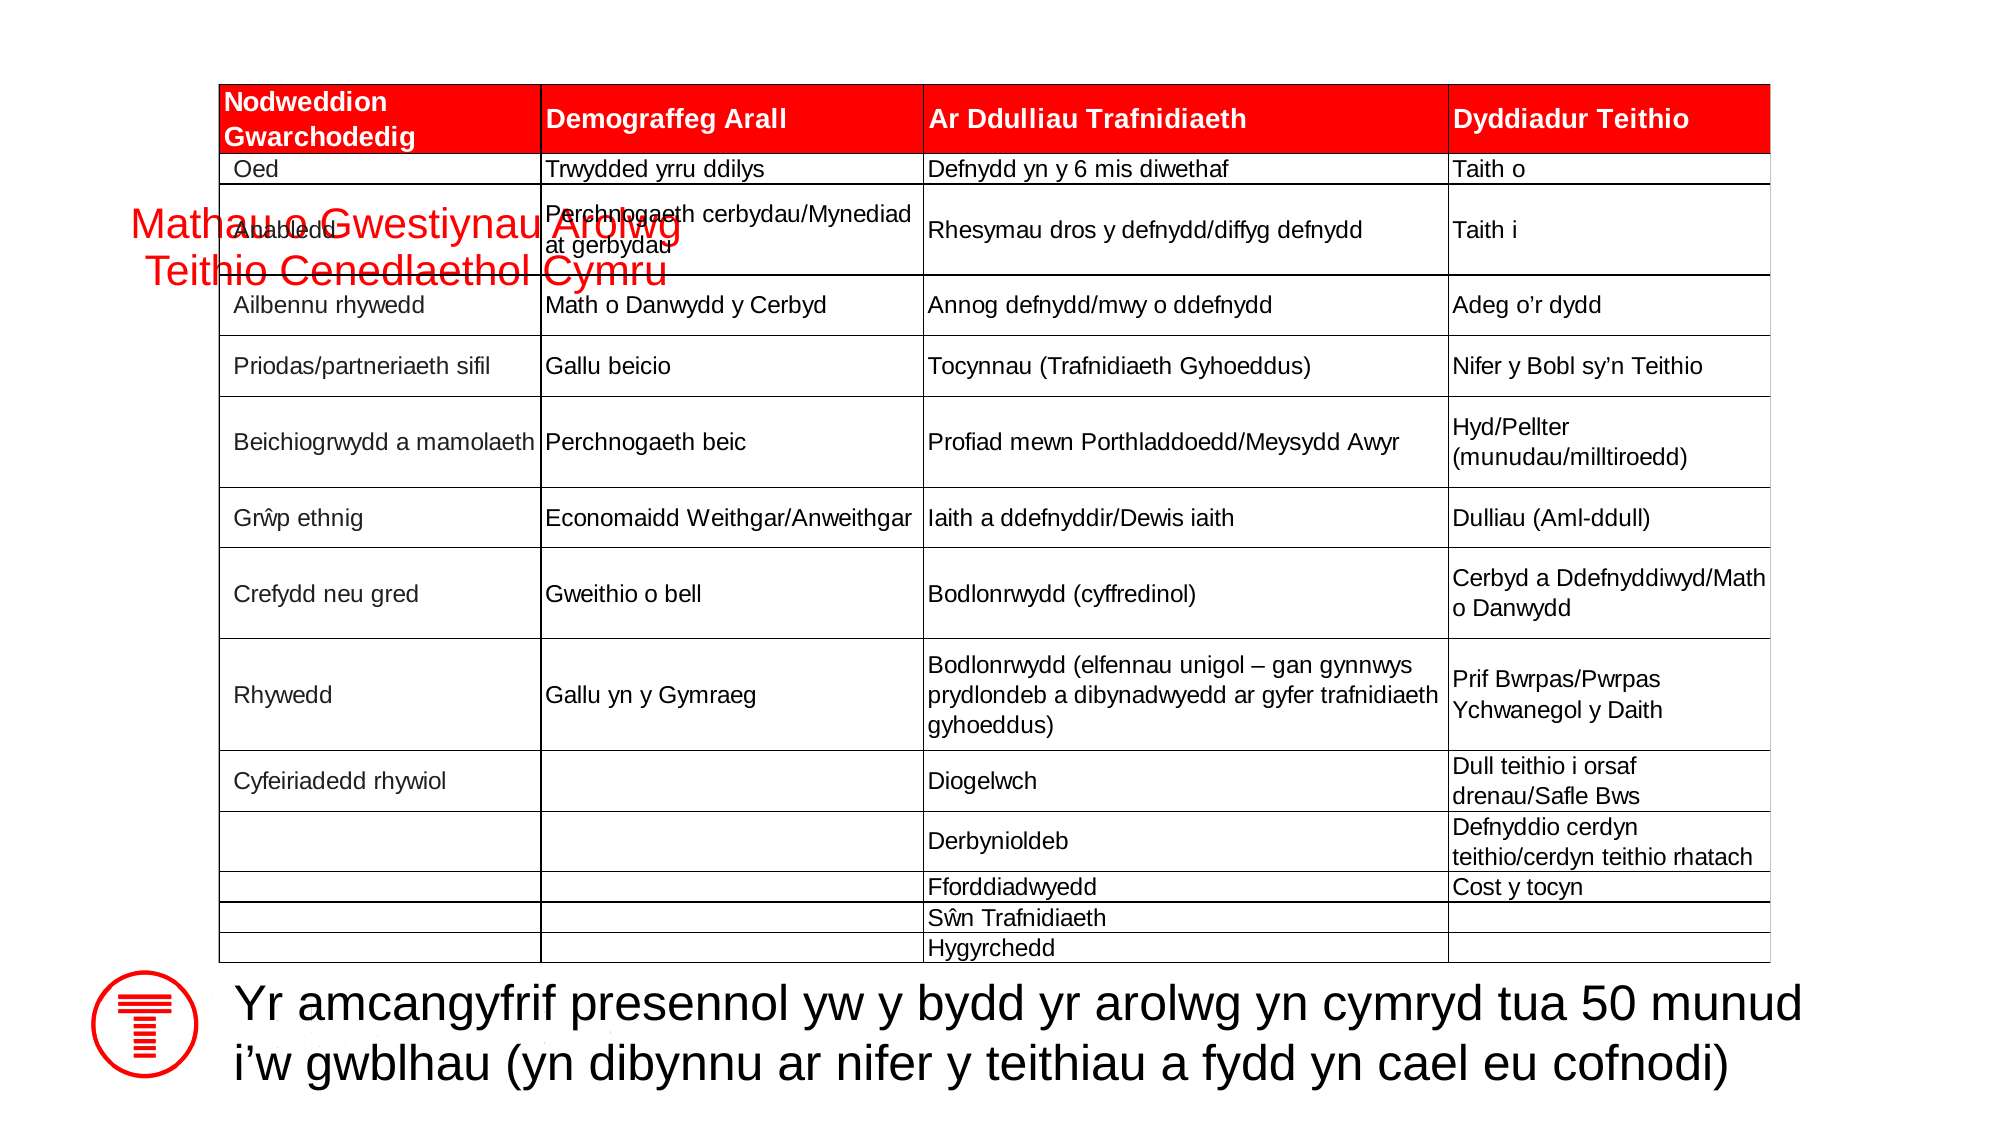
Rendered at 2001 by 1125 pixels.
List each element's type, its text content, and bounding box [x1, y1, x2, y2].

picture [218, 83, 1771, 964]
text_box Yr amcangyfrif presennol yw y bydd yr arolwg yn cymryd tua 50 munud i’w gwblhau (yn dibynnu ar nifer y teithiau a fydd yn cael eu cofnodi) [218, 963, 1832, 1100]
list Mathau o Gwestiynau Arolwg Teithio Cenedlaethol Cymru [18, 5, 1782, 147]
